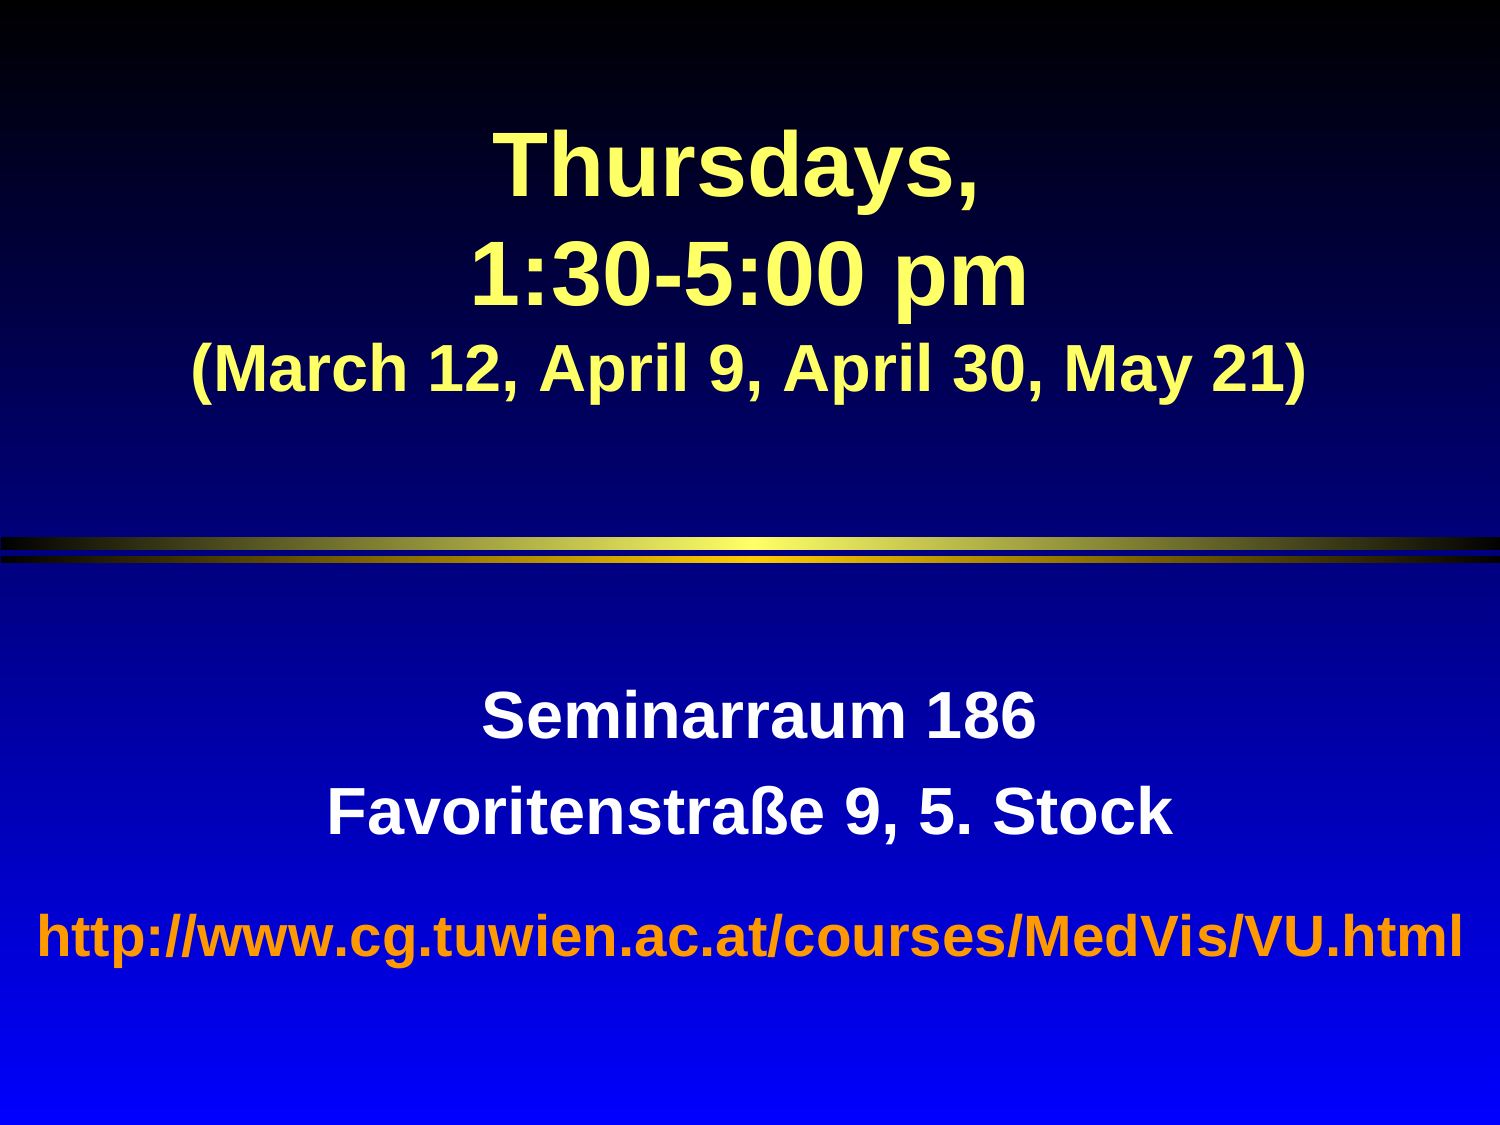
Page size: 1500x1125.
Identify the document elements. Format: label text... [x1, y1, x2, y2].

title Thursdays, 1:30-5:00 pm (March 12, April 9, April 30, May 21) [112, 104, 1388, 413]
subtitle Seminarraum 186 Favoritenstraße 9, 5. Stock http://www.cg.tuwien.ac.at/courses/MedVis/VU.html [18, 466, 1483, 1125]
